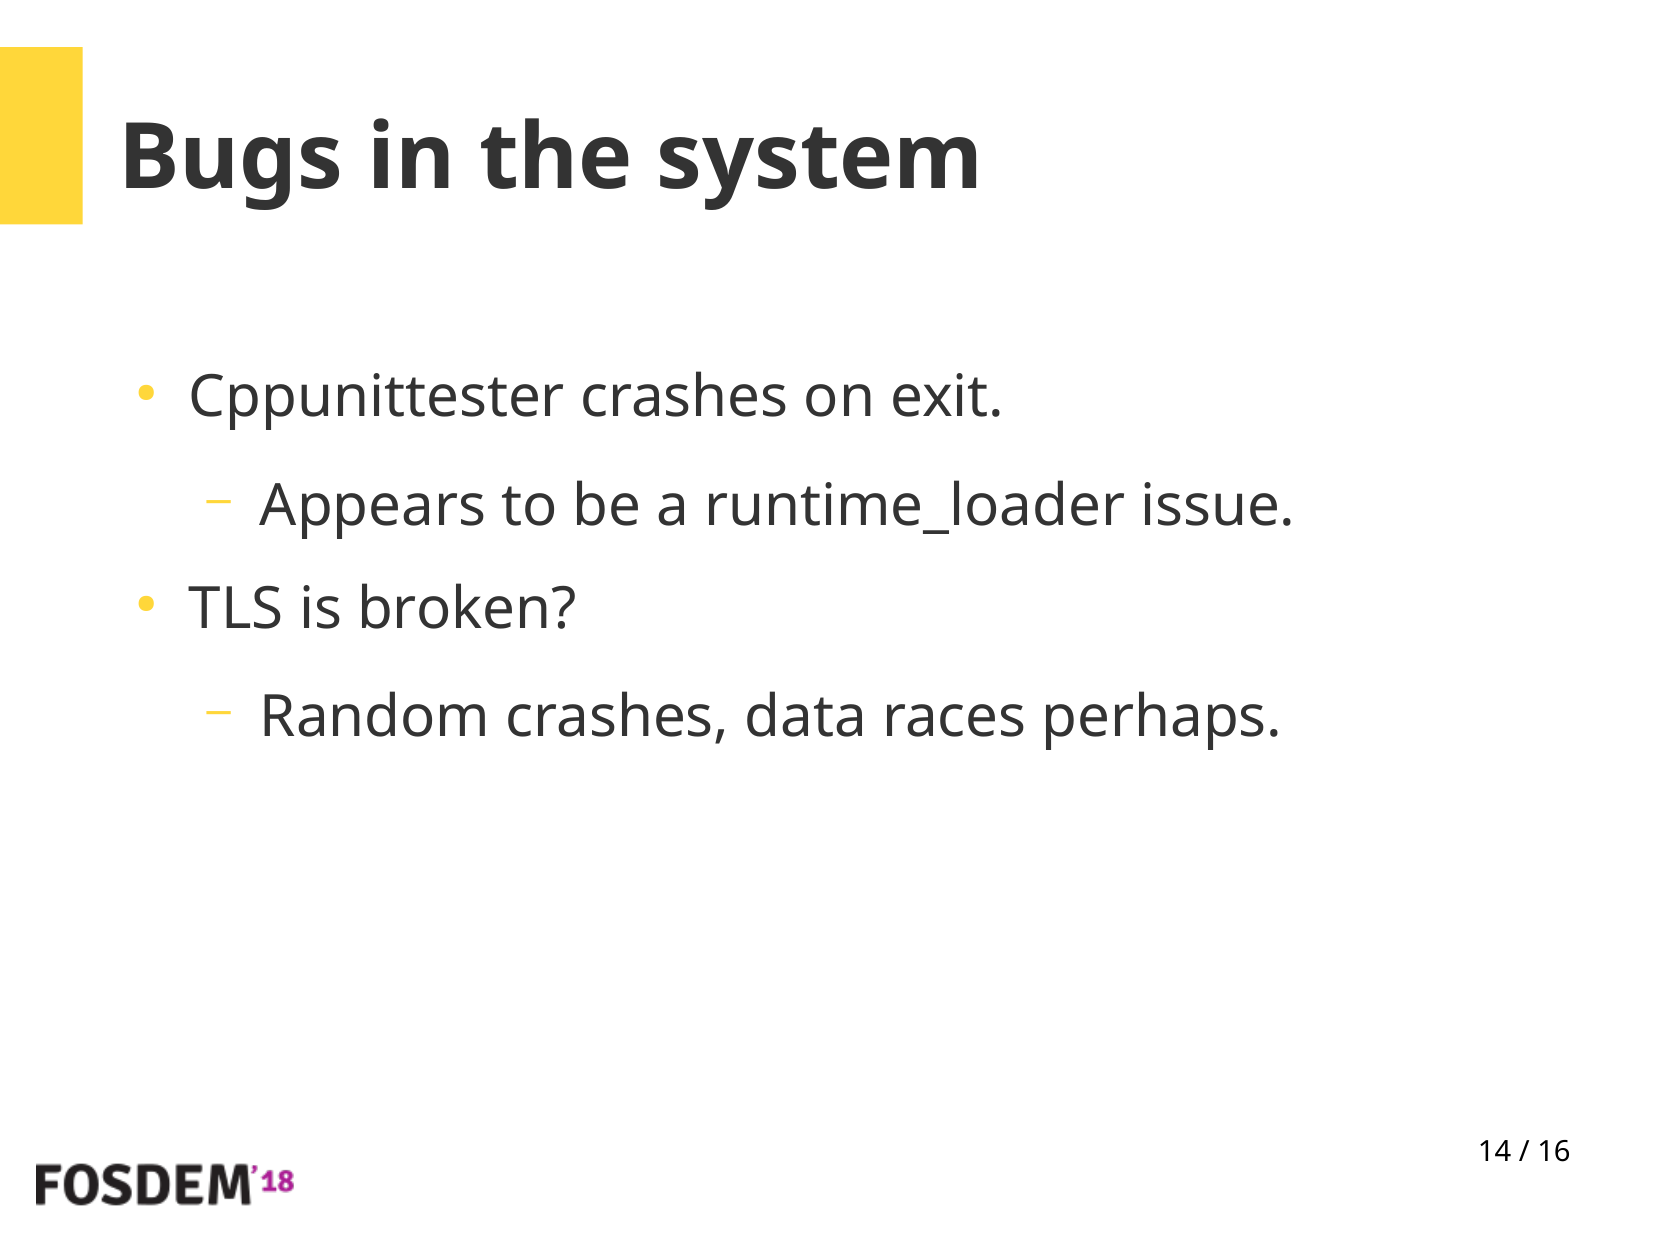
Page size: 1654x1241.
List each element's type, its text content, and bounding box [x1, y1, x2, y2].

list Cppunittester crashes on exit. Appears to be a runtime_loader issue. TLS is broken? Random crashes, data races perhaps. [118, 354, 1536, 1074]
title Bugs in the system [118, 49, 1571, 257]
picture [36, 1145, 308, 1223]
